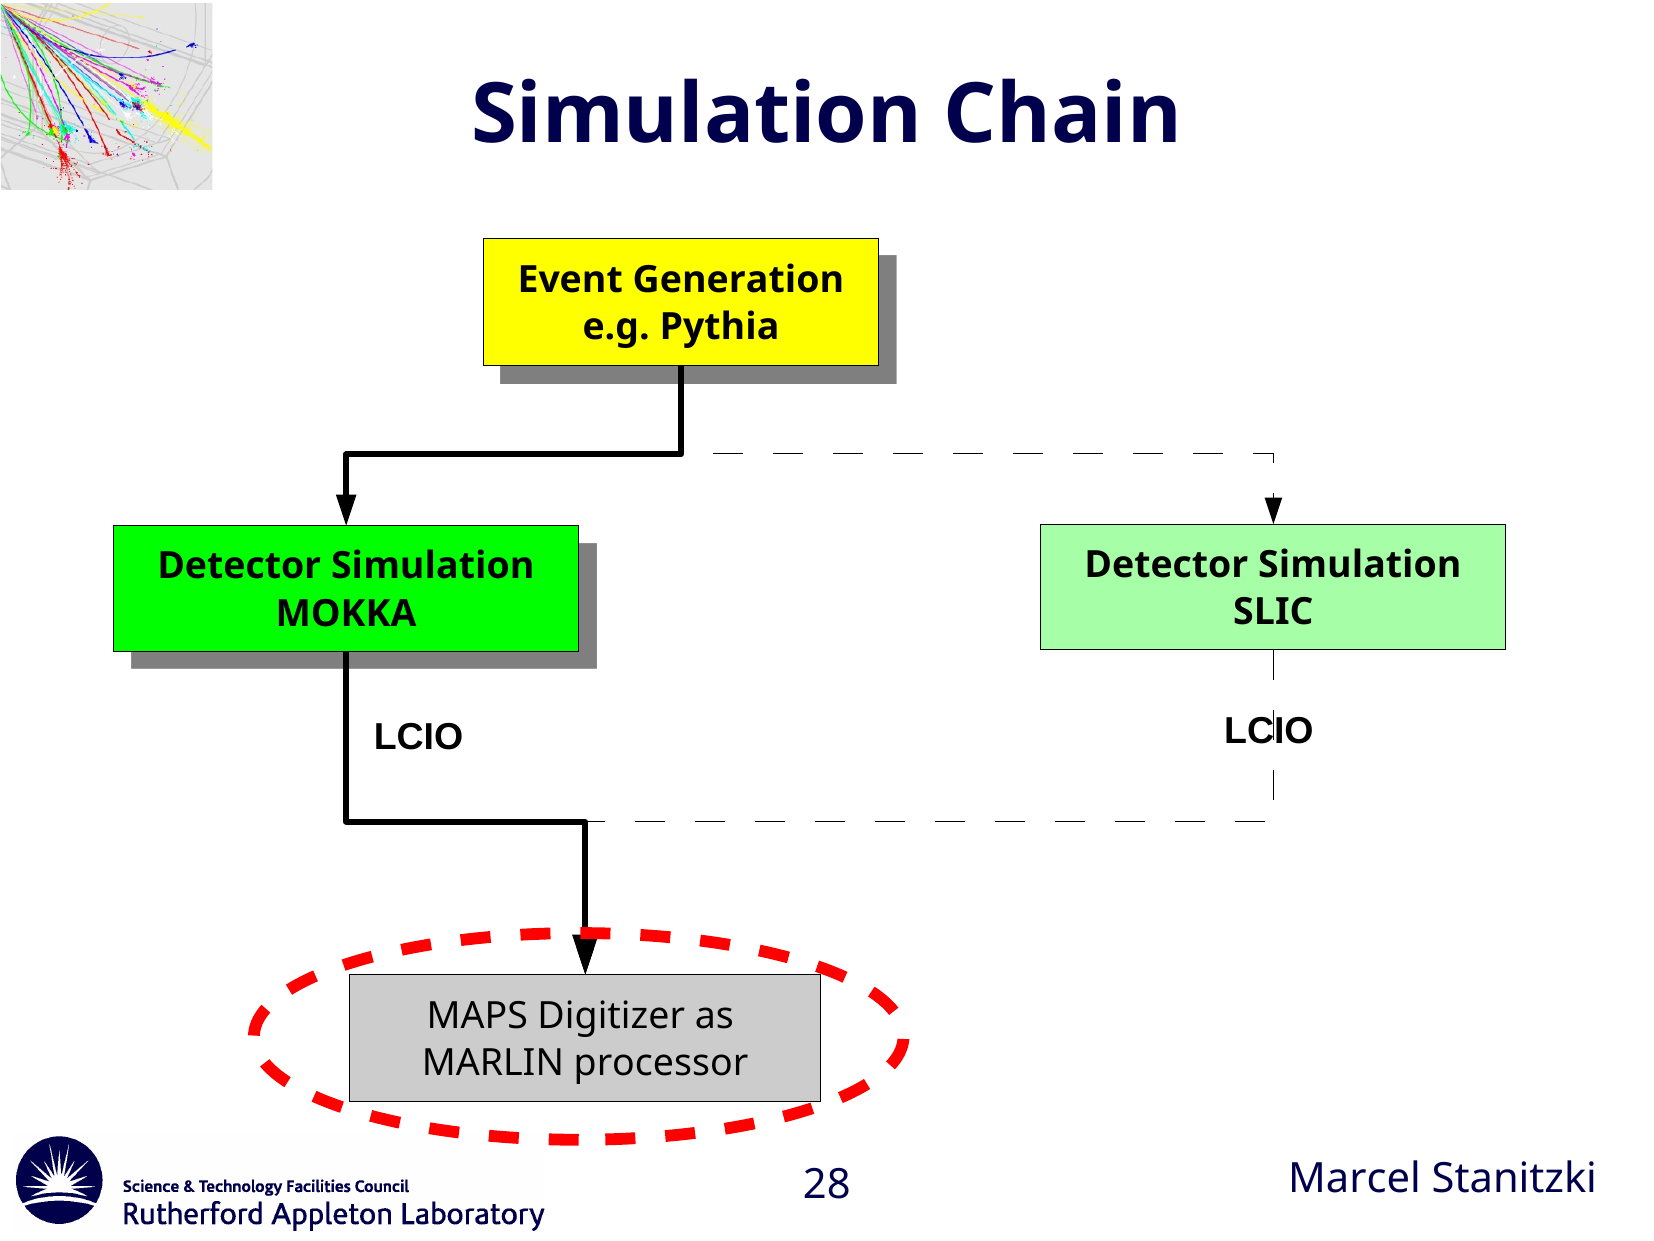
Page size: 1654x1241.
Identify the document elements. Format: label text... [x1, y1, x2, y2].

text_box MAPS Digitizer as MARLIN processor [349, 974, 821, 1102]
text_box Detector Simulation MOKKA [113, 525, 579, 652]
text_box Detector Simulation SLIC [1040, 524, 1506, 650]
text_box Event Generation e.g. Pythia [483, 238, 879, 366]
text_box LCIO [358, 710, 479, 768]
picture [14, 1133, 545, 1231]
title Simulation Chain [203, 5, 1451, 213]
text_box LCIO [1209, 705, 1329, 762]
picture [0, 3, 213, 190]
